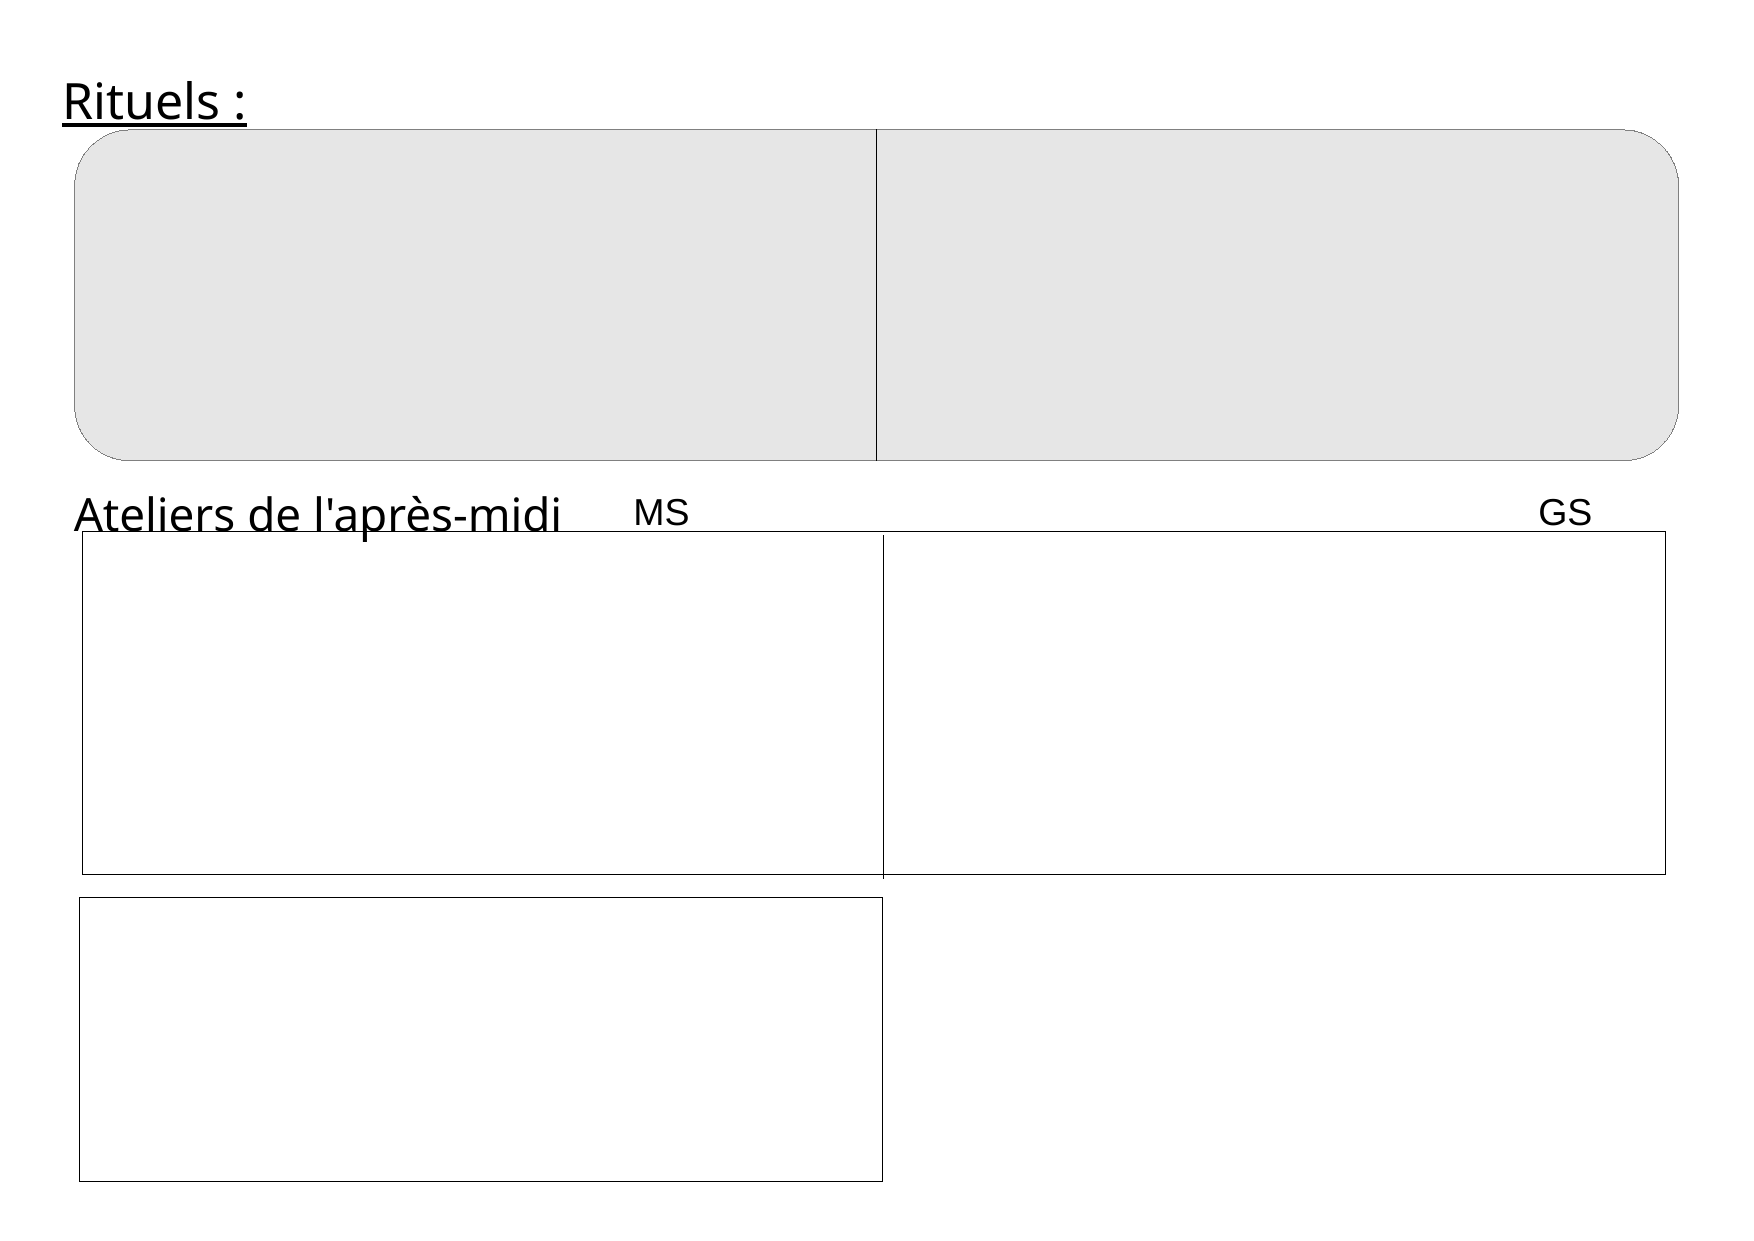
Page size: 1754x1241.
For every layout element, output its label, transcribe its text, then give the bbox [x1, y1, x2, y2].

text_box [74, 129, 876, 461]
text_box [79, 897, 883, 1182]
text_box [877, 129, 1679, 461]
text_box Ateliers de l'après-midi [59, 474, 378, 541]
text_box Rituels : [47, 58, 189, 130]
text_box [82, 531, 1666, 875]
text_box GS [1523, 484, 1608, 542]
text_box MS [618, 484, 715, 542]
